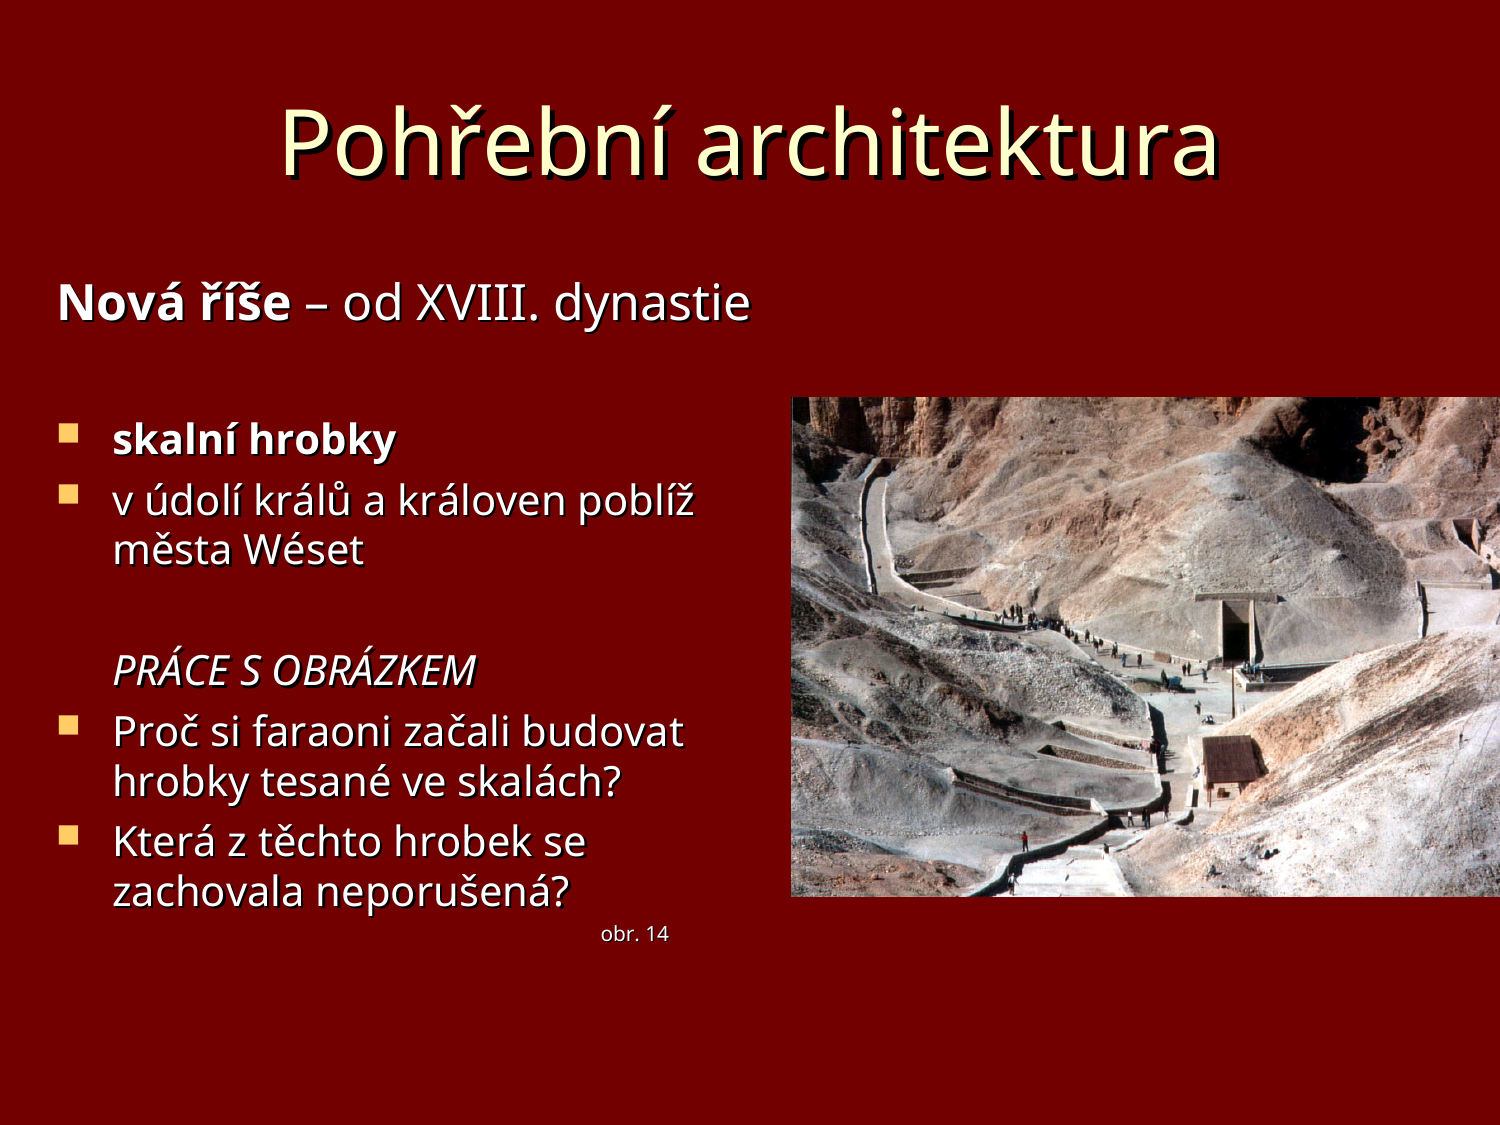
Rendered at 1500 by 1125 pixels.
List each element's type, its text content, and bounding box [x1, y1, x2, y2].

list Nová říše – od XVIII. dynastie skalní hrobky v údolí králů a královen poblíž města Wéset PRÁCE S OBRÁZKEM Proč si faraoni začali budovat hrobky tesané ve skalách? Která z těchto hrobek se zachovala neporušená? obr. 14 [41, 262, 786, 1001]
title Pohřební architektura [75, 45, 1426, 233]
text_box [791, 397, 1500, 897]
